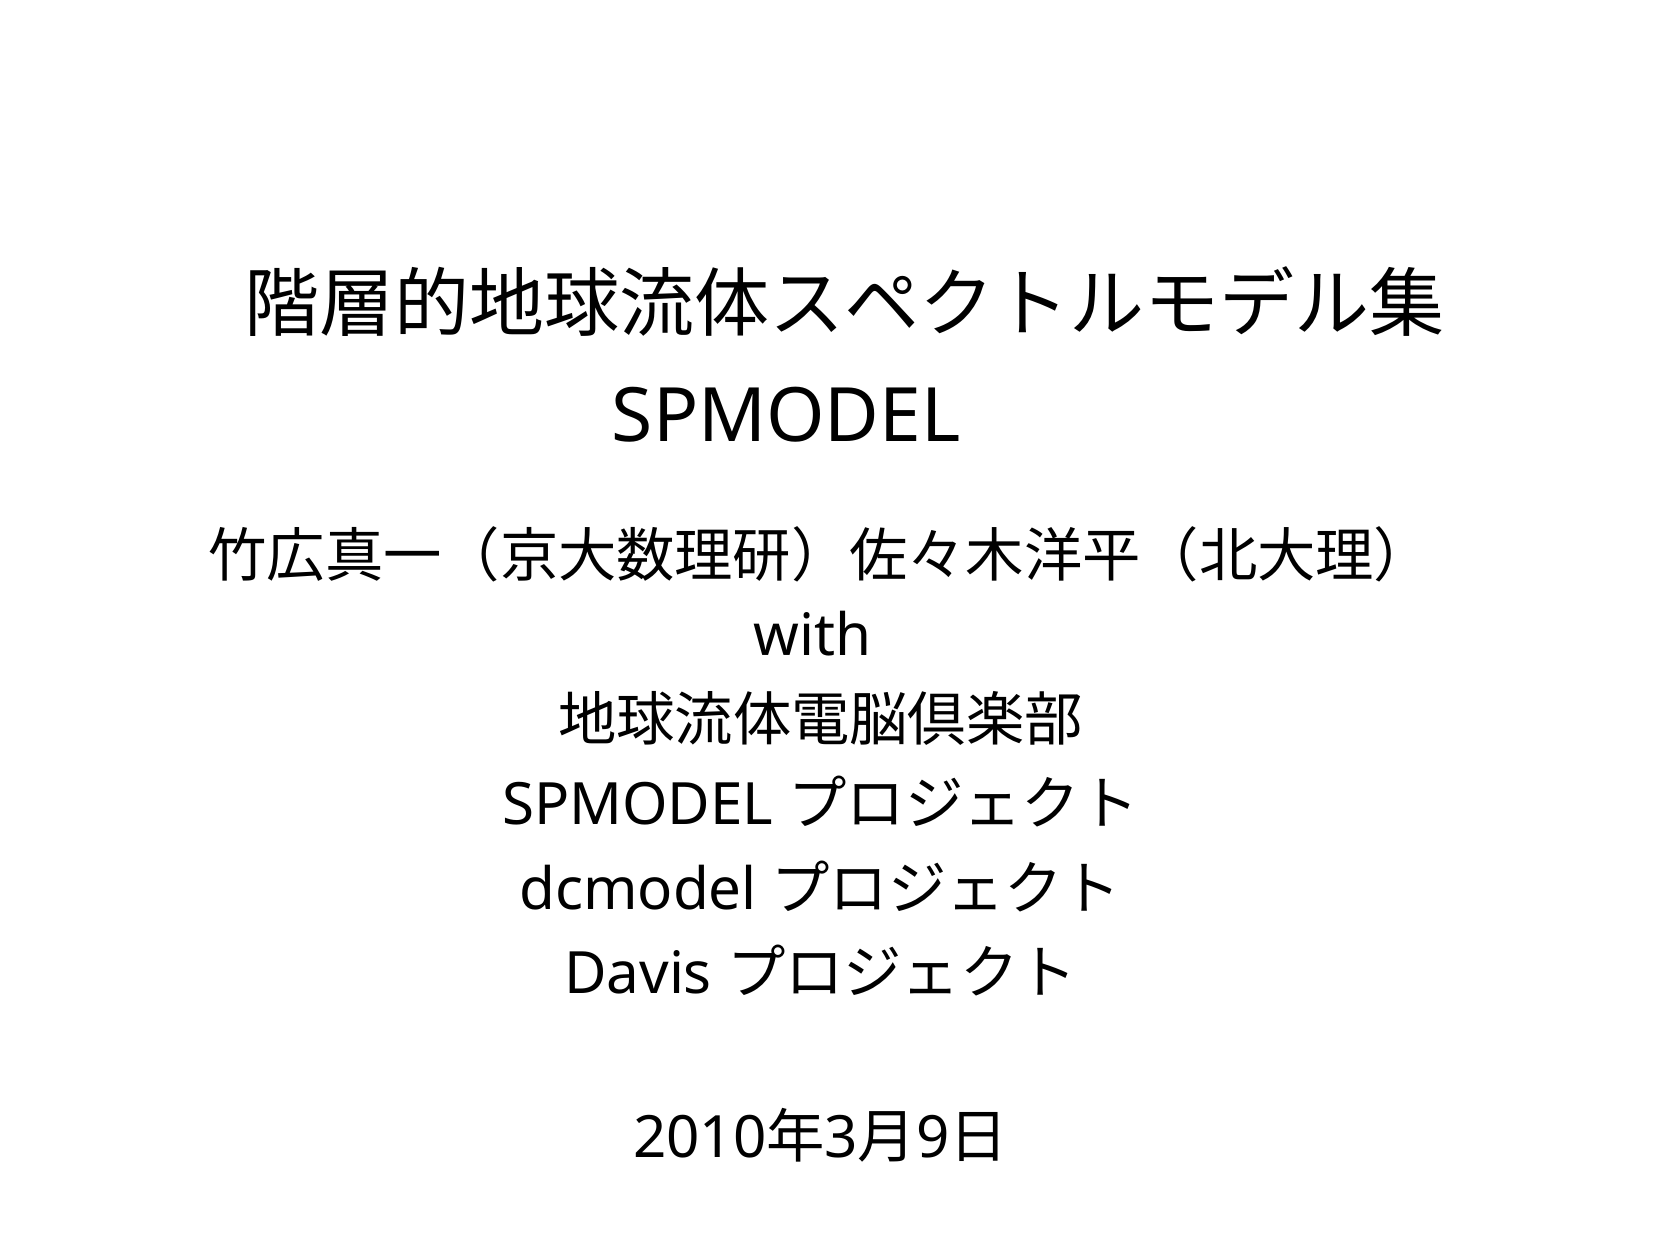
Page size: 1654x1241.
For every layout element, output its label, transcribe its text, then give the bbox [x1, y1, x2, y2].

text_box SPMODEL [597, 354, 1004, 456]
text_box 階層的地球流体スペクトルモデル集 [229, 236, 1418, 338]
text_box 竹広真一（京大数理研）佐々木洋平（北大理） with 地球流体電脳倶楽部 SPMODEL プロジェクト dcmodel プロジェクト Davis プロジェクト 2010年3月9日 [193, 501, 1447, 1057]
